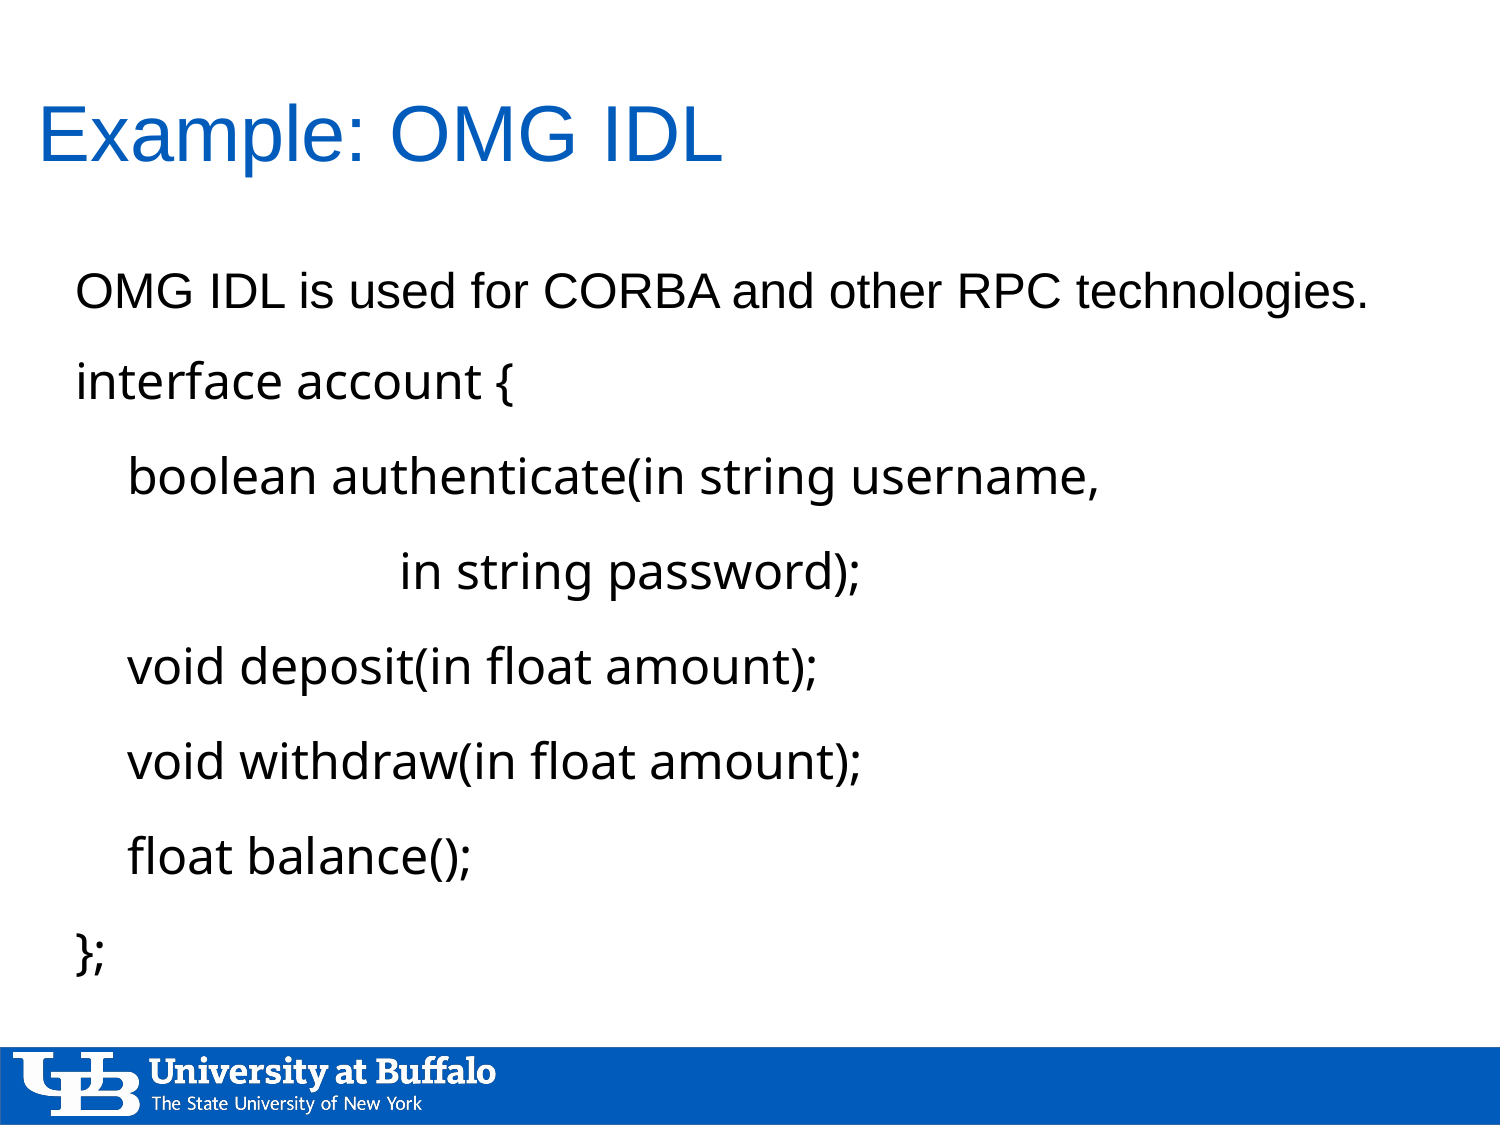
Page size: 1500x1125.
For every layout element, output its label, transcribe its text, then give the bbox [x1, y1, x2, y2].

title Example: OMG IDL [37, 89, 1388, 179]
picture [13, 1052, 496, 1116]
list OMG IDL is used for CORBA and other RPC technologies. interface account { boolean authenticate(in string username, in string password); void deposit(in float amount); void withdraw(in float amount); float balance(); }; [75, 263, 1425, 916]
